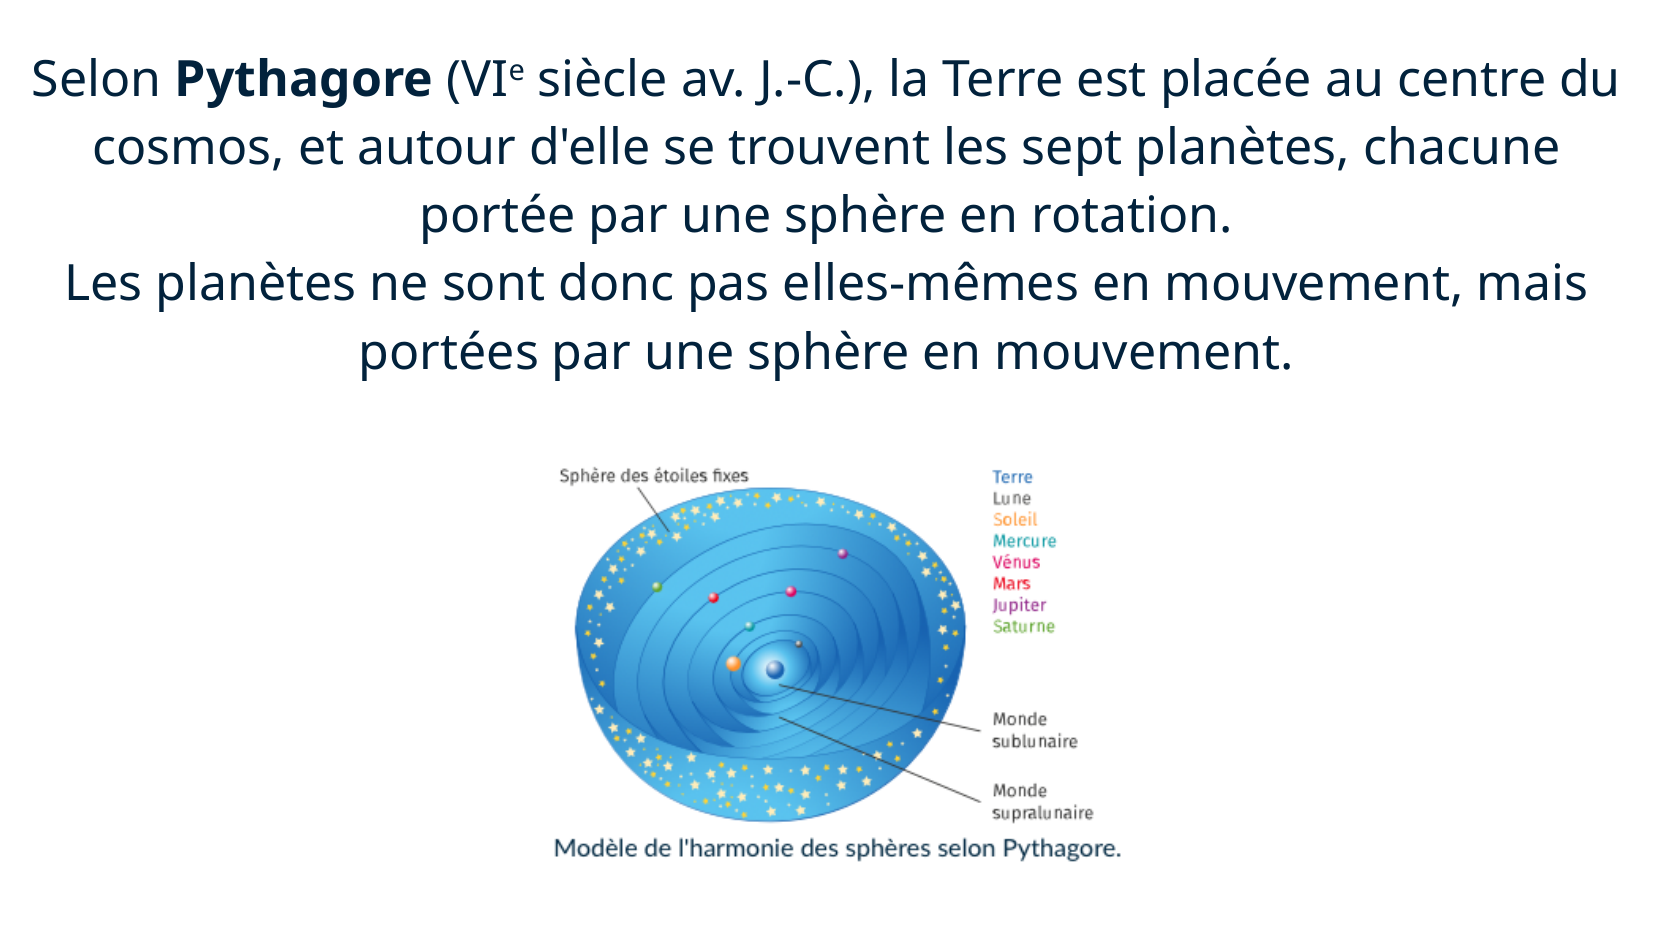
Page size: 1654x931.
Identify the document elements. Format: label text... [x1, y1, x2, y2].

picture [531, 442, 1138, 871]
subtitle Selon Pythagore (VIe siècle av. J.-C.), la Terre est placée au centre du cosmos, et autour d'elle se trouvent les sept planètes, chacune portée par une sphère en rotation. Les planètes ne sont donc pas elles-mêmes en mouvement, mais portées par une sphère en mouvement. [29, 12, 1625, 414]
